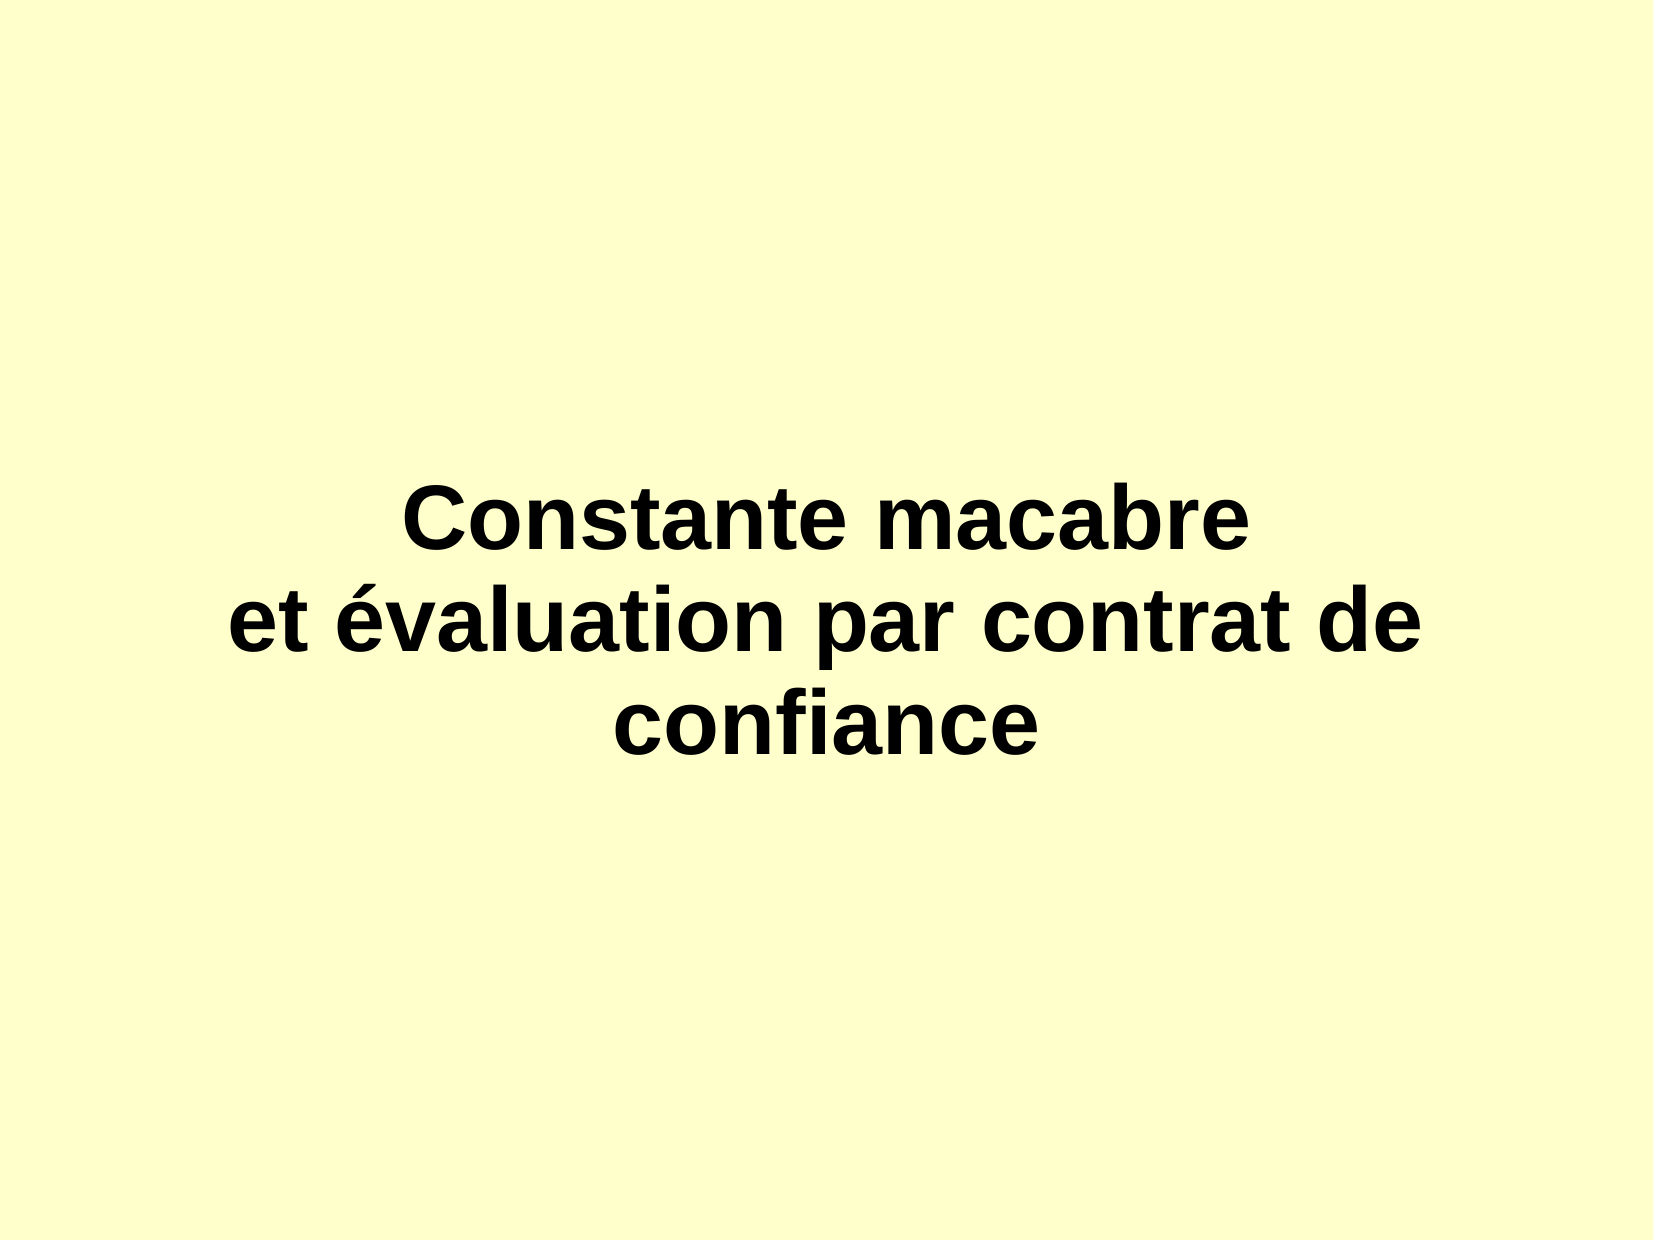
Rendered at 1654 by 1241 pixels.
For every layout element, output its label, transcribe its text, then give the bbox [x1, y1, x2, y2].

text_box Constante macabre et évaluation par contrat de confiance [177, 458, 1477, 782]
